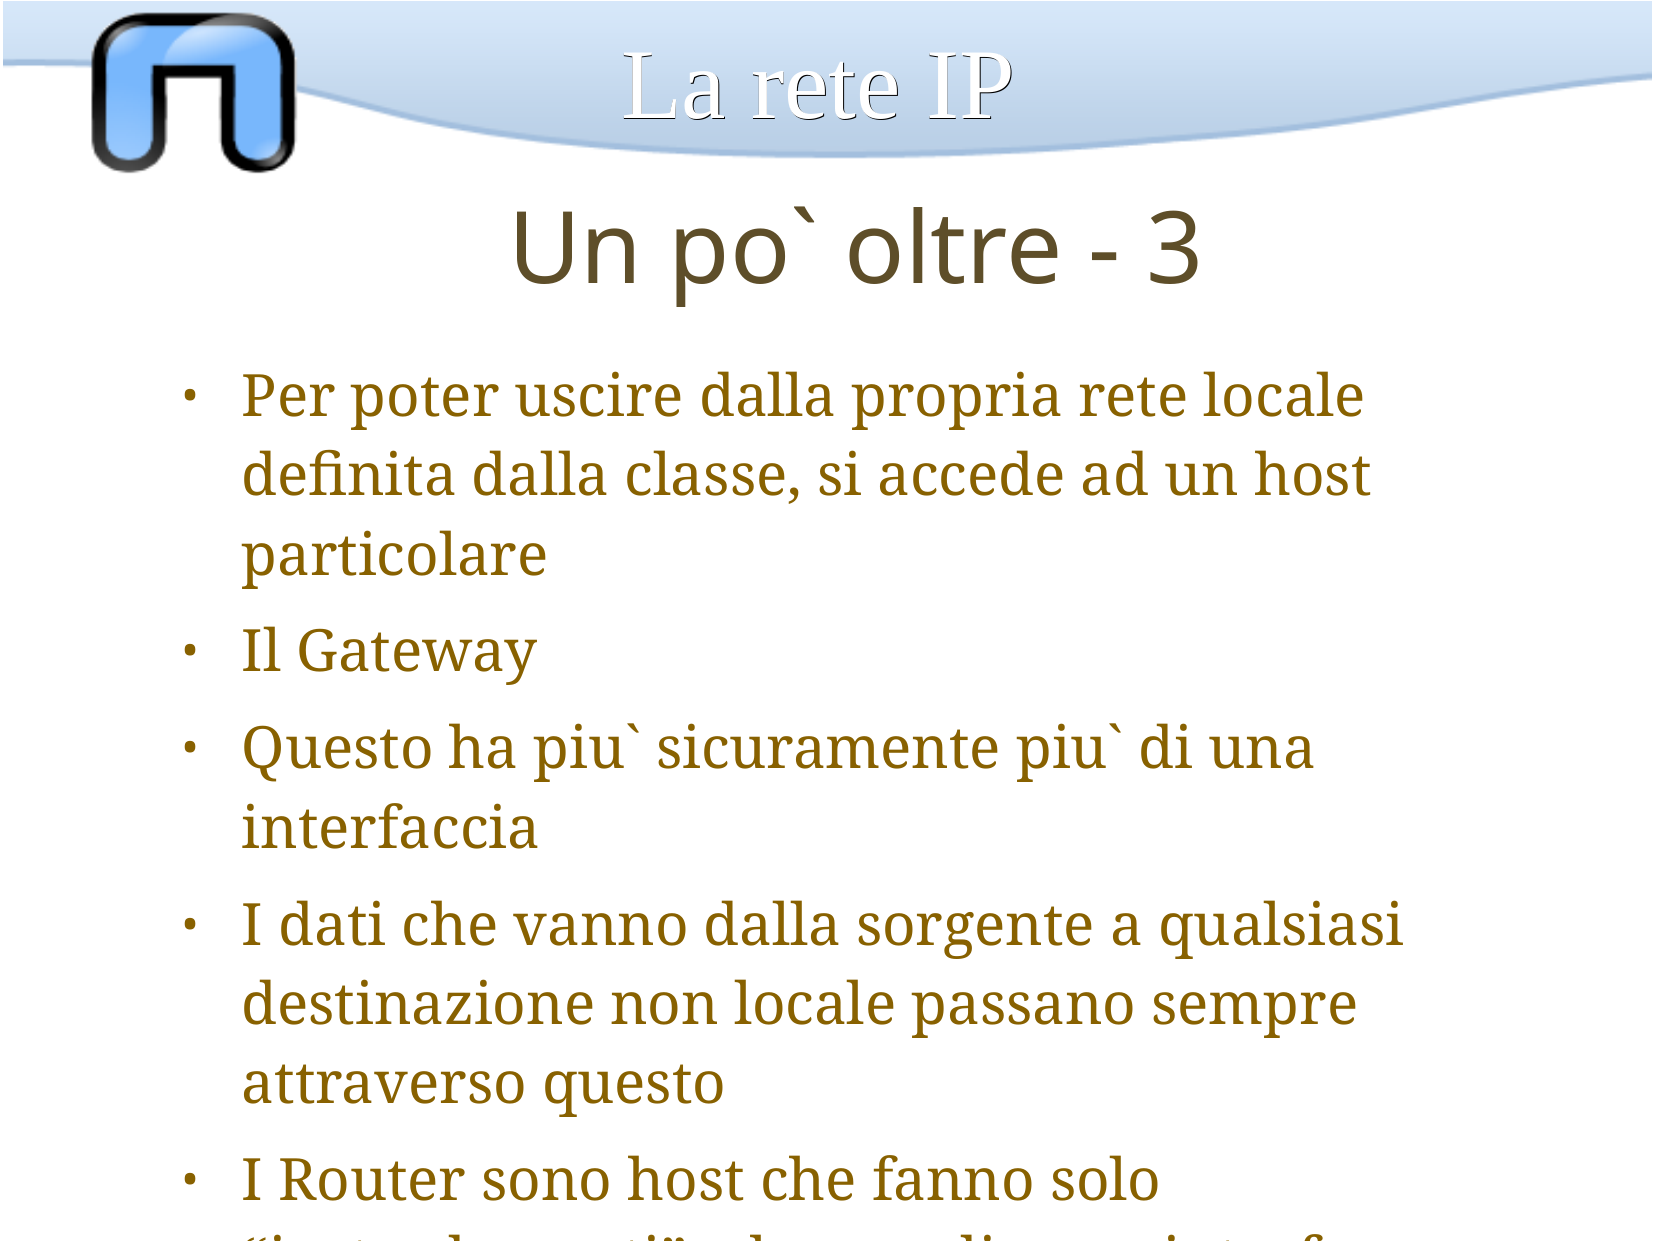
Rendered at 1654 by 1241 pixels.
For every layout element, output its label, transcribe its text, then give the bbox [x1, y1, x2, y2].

title Un po` oltre - 3 [147, 82, 1565, 408]
picture [0, 0, 1654, 1241]
list Per poter uscire dalla propria rete locale definita dalla classe, si accede ad un host particolare Il Gateway Questo ha piu` sicuramente piu` di una interfaccia I dati che vanno dalla sorgente a qualsiasi destinazione non locale passano sempre attraverso questo I Router sono host che fanno solo “instradamenti” e hanno diverse interfacce solitamente con livelli fisico/datalink ottimizzati allo scopo [147, 408, 1565, 1241]
text_box La rete IP [573, 29, 1063, 82]
